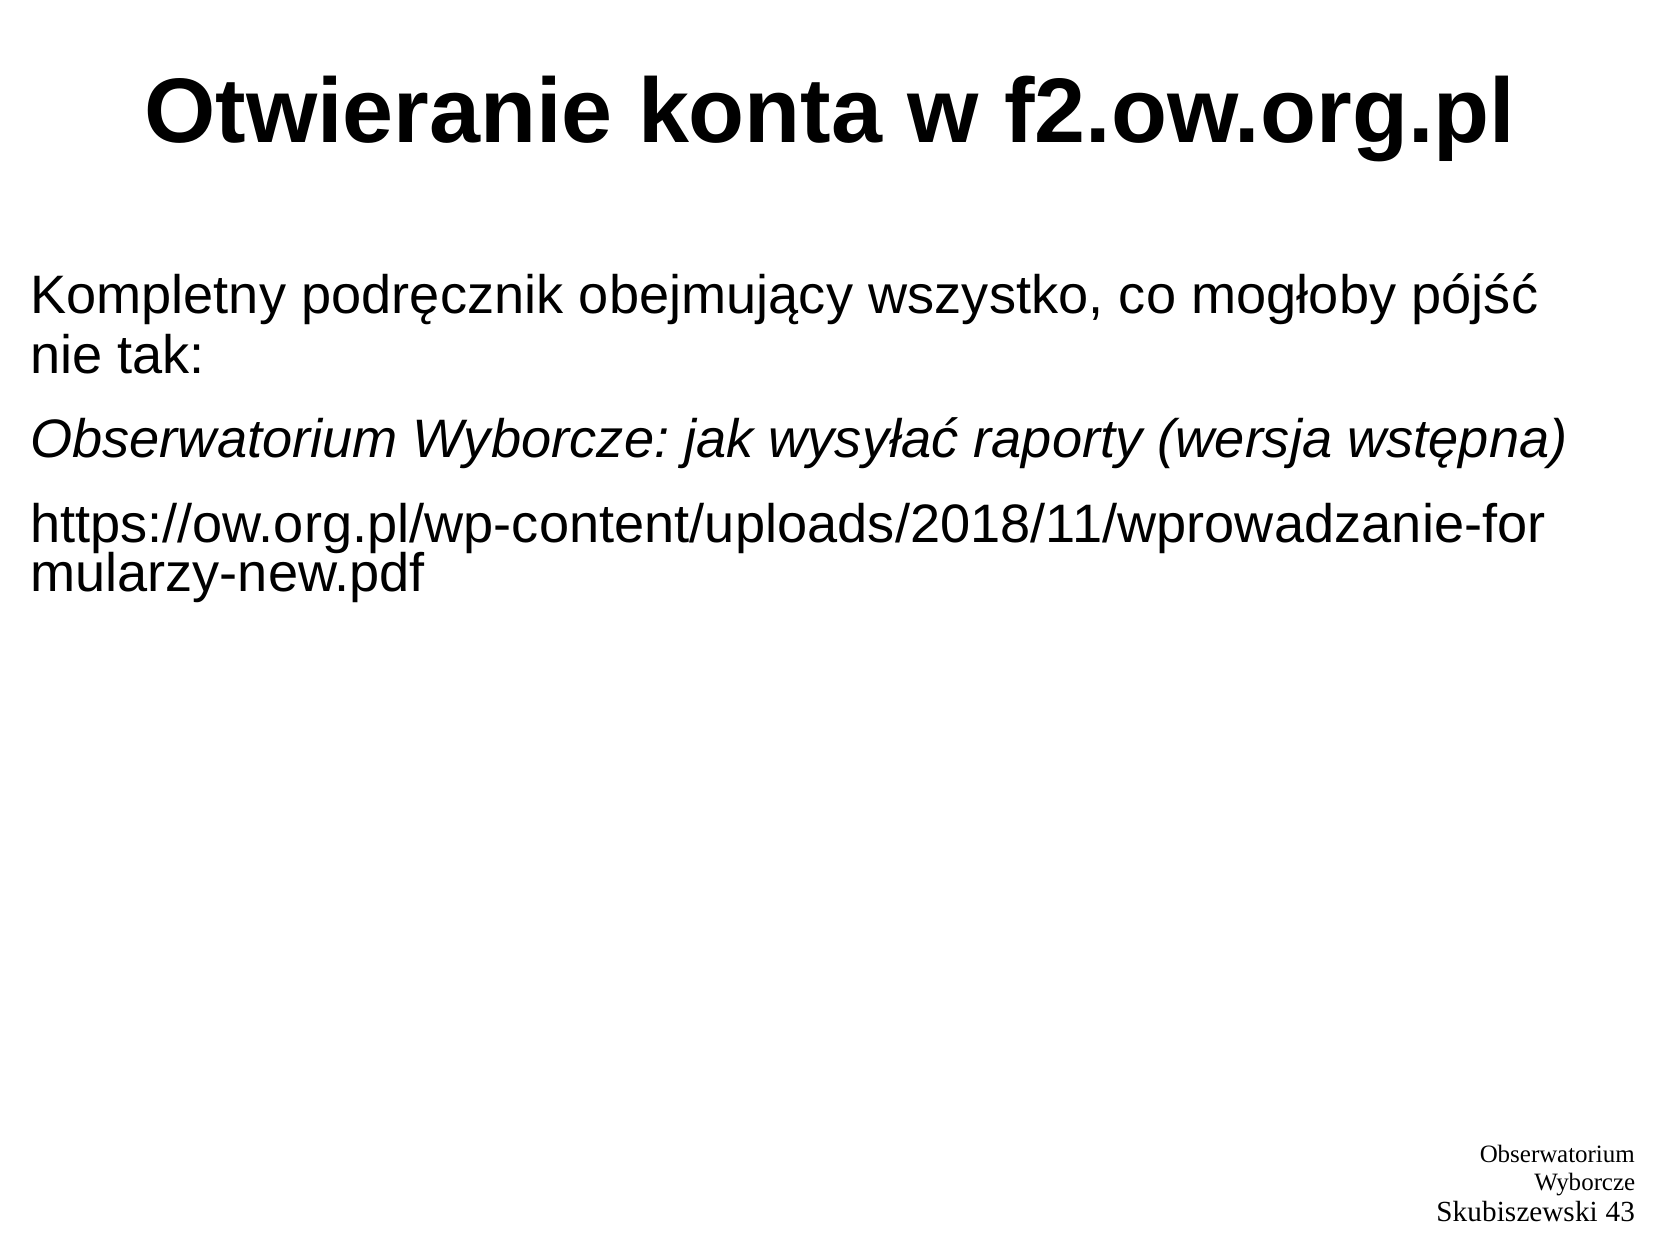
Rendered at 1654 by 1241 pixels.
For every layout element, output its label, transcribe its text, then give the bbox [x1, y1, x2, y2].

title Otwieranie konta w f2.ow.org.pl [86, 60, 1575, 180]
list Kompletny podręcznik obejmujący wszystko, co mogłoby pójść nie tak: Obserwatorium Wyborcze: jak wysyłać raporty (wersja wstępna) https://ow.org.pl/wp-content/uploads/2018/11/wprowadzanie-formularzy-new.pdf [30, 180, 1583, 1156]
